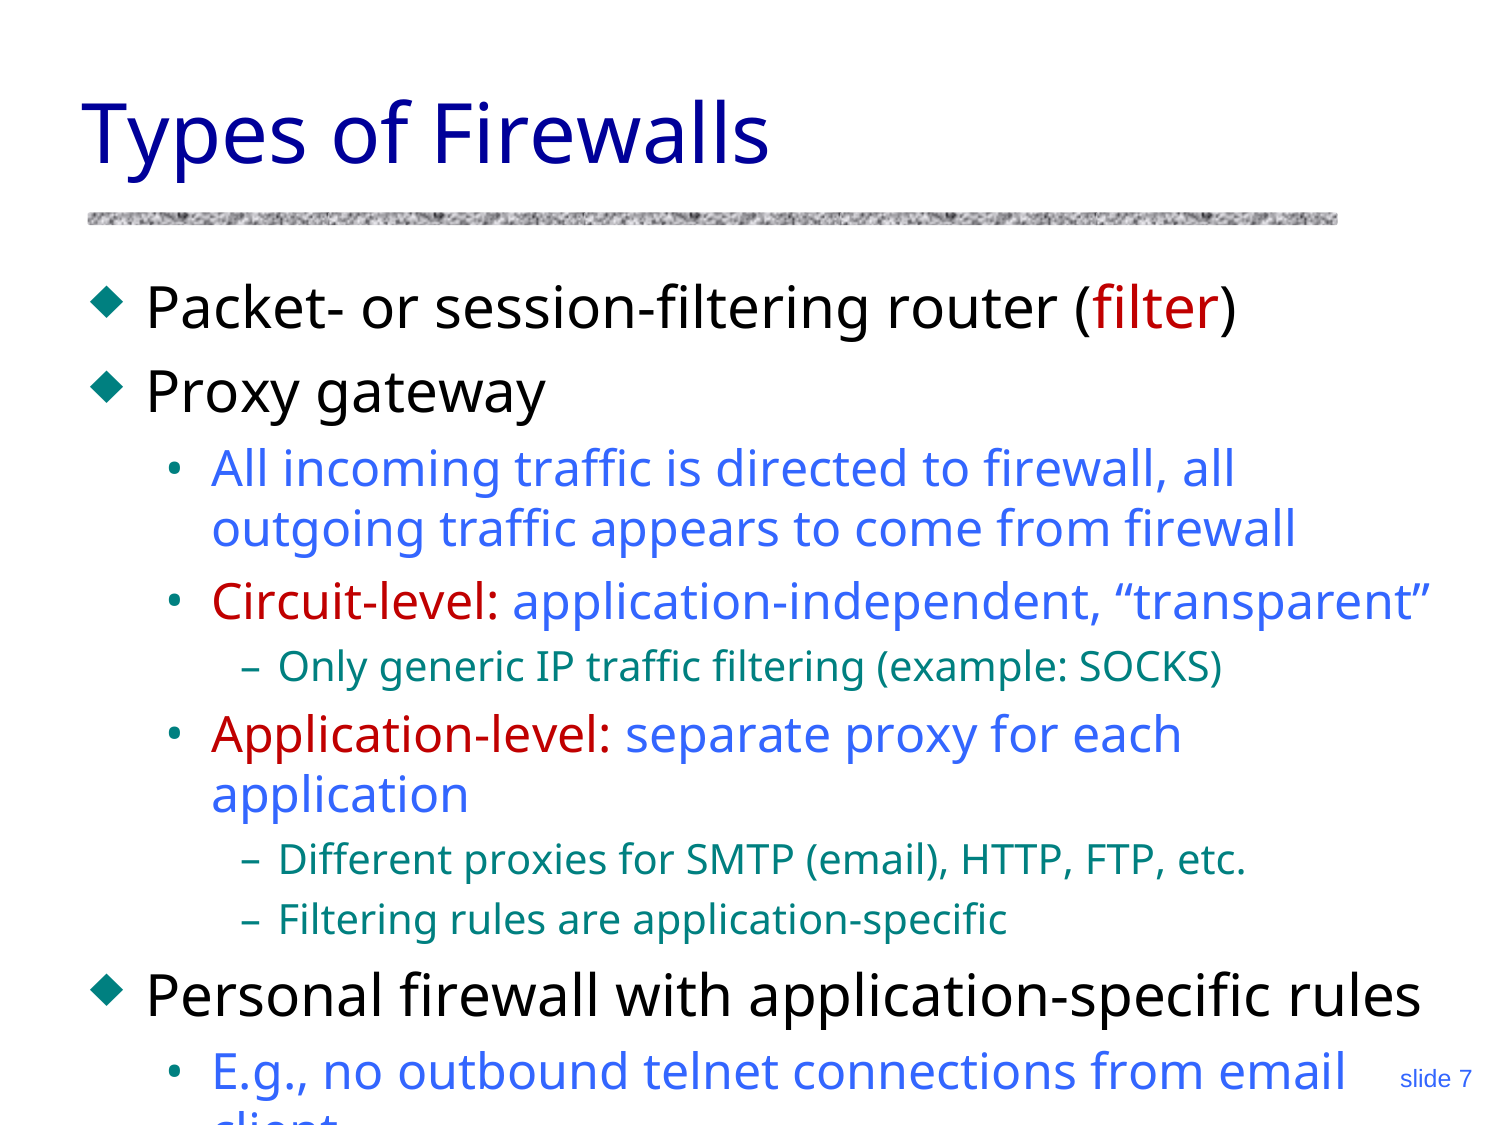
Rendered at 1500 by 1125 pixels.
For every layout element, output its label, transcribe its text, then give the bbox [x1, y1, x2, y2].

text_box Packet- or session-filtering router (filter) Proxy gateway All incoming traffic is directed to firewall, all outgoing traffic appears to come from firewall Circuit-level: application-independent, “transparent” Only generic IP traffic filtering (example: SOCKS) Application-level: separate proxy for each application Different proxies for SMTP (email), HTTP, FTP, etc. Filtering rules are application-specific Personal firewall with application-specific rules E.g., no outbound telnet connections from email client [74, 262, 1450, 1101]
text_box Types of Firewalls [66, 37, 1342, 188]
text_box slide <number> [1174, 1025, 1488, 1101]
picture [87, 212, 1338, 226]
